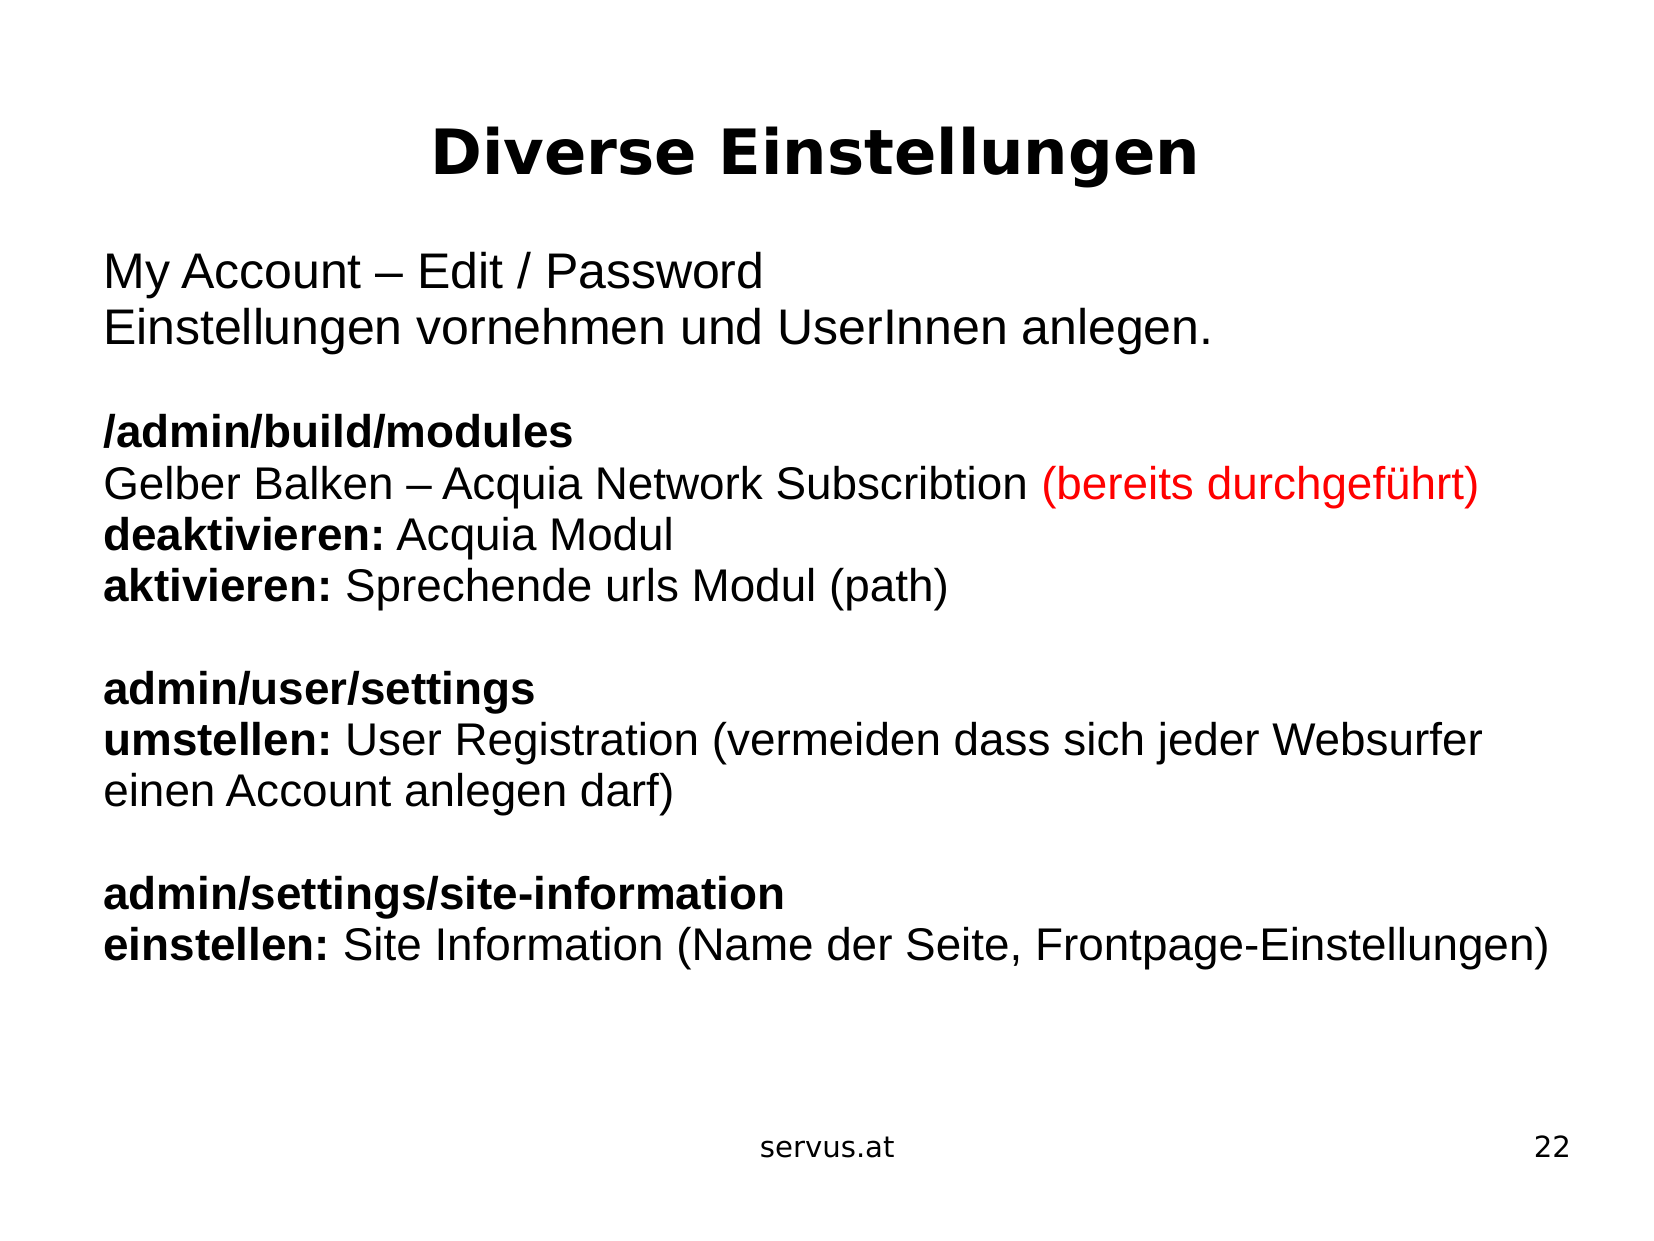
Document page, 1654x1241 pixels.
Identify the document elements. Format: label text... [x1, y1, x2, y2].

text_box My Account – Edit / Password Einstellungen vornehmen und UserInnen anlegen. /admin/build/modules Gelber Balken – Acquia Network Subscribtion (bereits durchgeführt) deaktivieren: Acquia Modul aktivieren: Sprechende urls Modul (path) admin/user/settings umstellen: User Registration (vermeiden dass sich jeder Websurfer einen Account anlegen darf) admin/settings/site-information einstellen: Site Information (Name der Seite, Frontpage-Einstellungen) [88, 236, 1595, 1241]
title Diverse Einstellungen [82, 56, 1571, 250]
